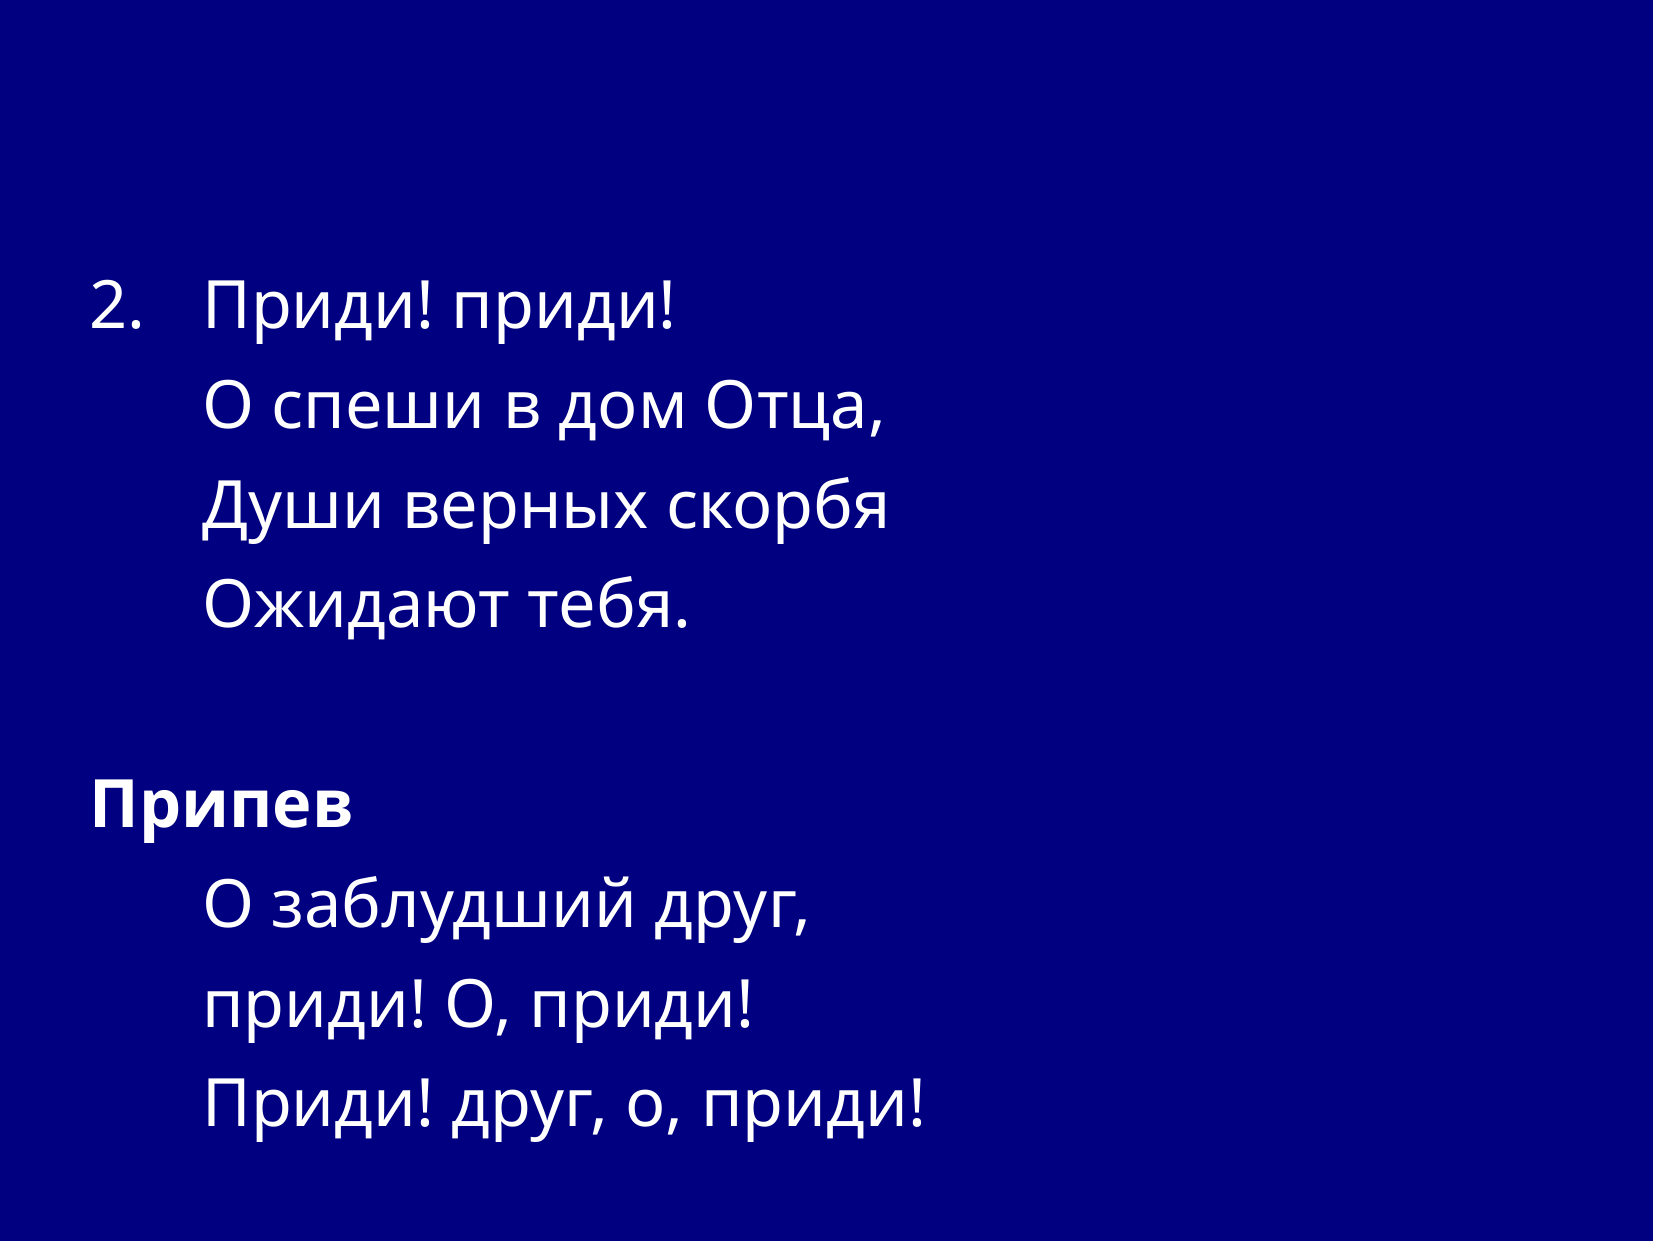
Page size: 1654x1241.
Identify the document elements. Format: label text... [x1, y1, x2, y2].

text_box 2. Приди! приди! О спеши в дом Отца, Души верных скорбя Ожидают тебя. Припев О заблудший друг, приди! О, приди! Приди! друг, о, приди! [75, 150, 1576, 1163]
